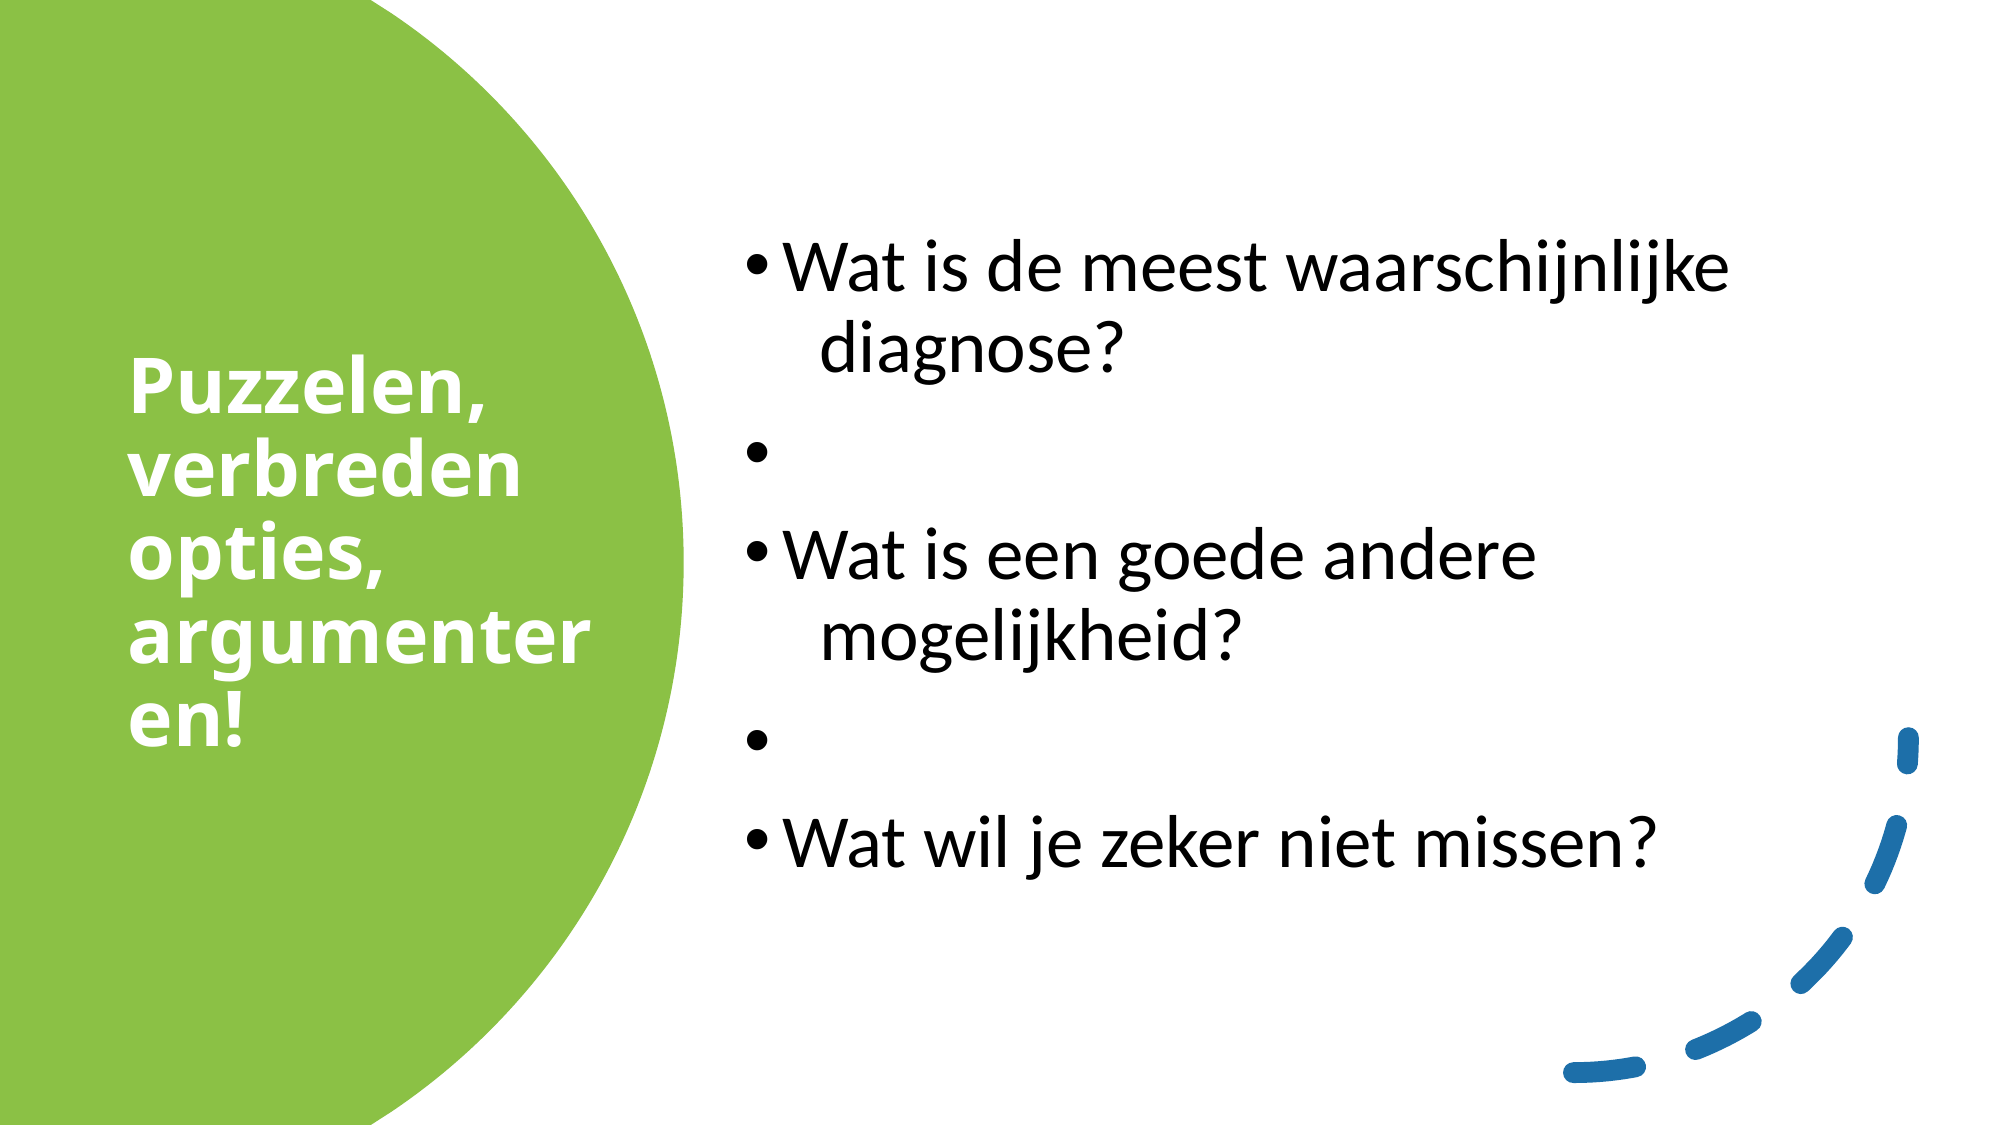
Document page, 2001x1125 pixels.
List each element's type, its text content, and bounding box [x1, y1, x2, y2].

title Puzzelen, verbreden opties, argumenteren! [112, 189, 638, 922]
list Wat is de meest waarschijnlijke diagnose? Wat is een goede andere mogelijkheid? Wat wil je zeker niet missen? [729, 97, 1863, 1014]
text_box [0, 0, 2000, 1125]
